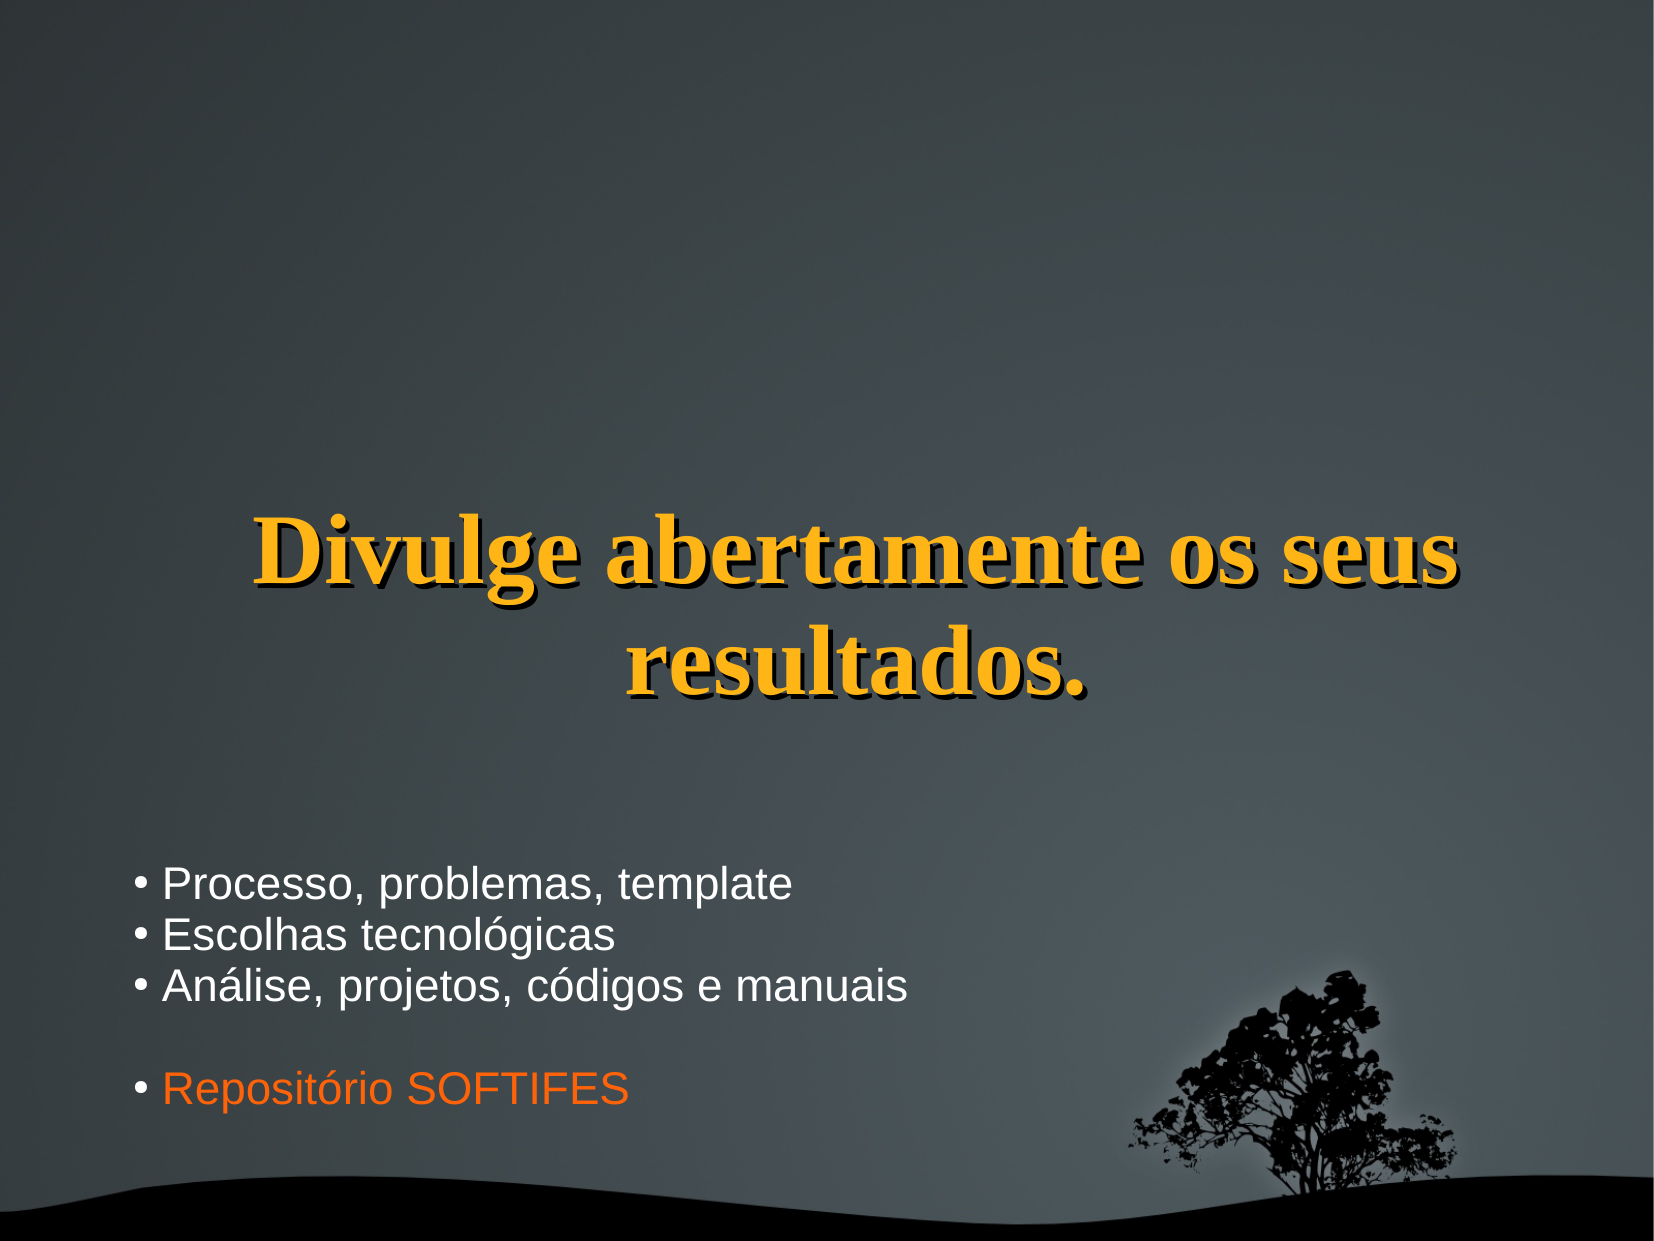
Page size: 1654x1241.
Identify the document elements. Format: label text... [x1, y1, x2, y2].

text_box Processo, problemas, template Escolhas tecnológicas Análise, projetos, códigos e manuais Repositório SOFTIFES [118, 850, 975, 1151]
picture [0, 0, 1654, 1241]
title Divulge abertamente os seus resultados. [112, 475, 1601, 736]
